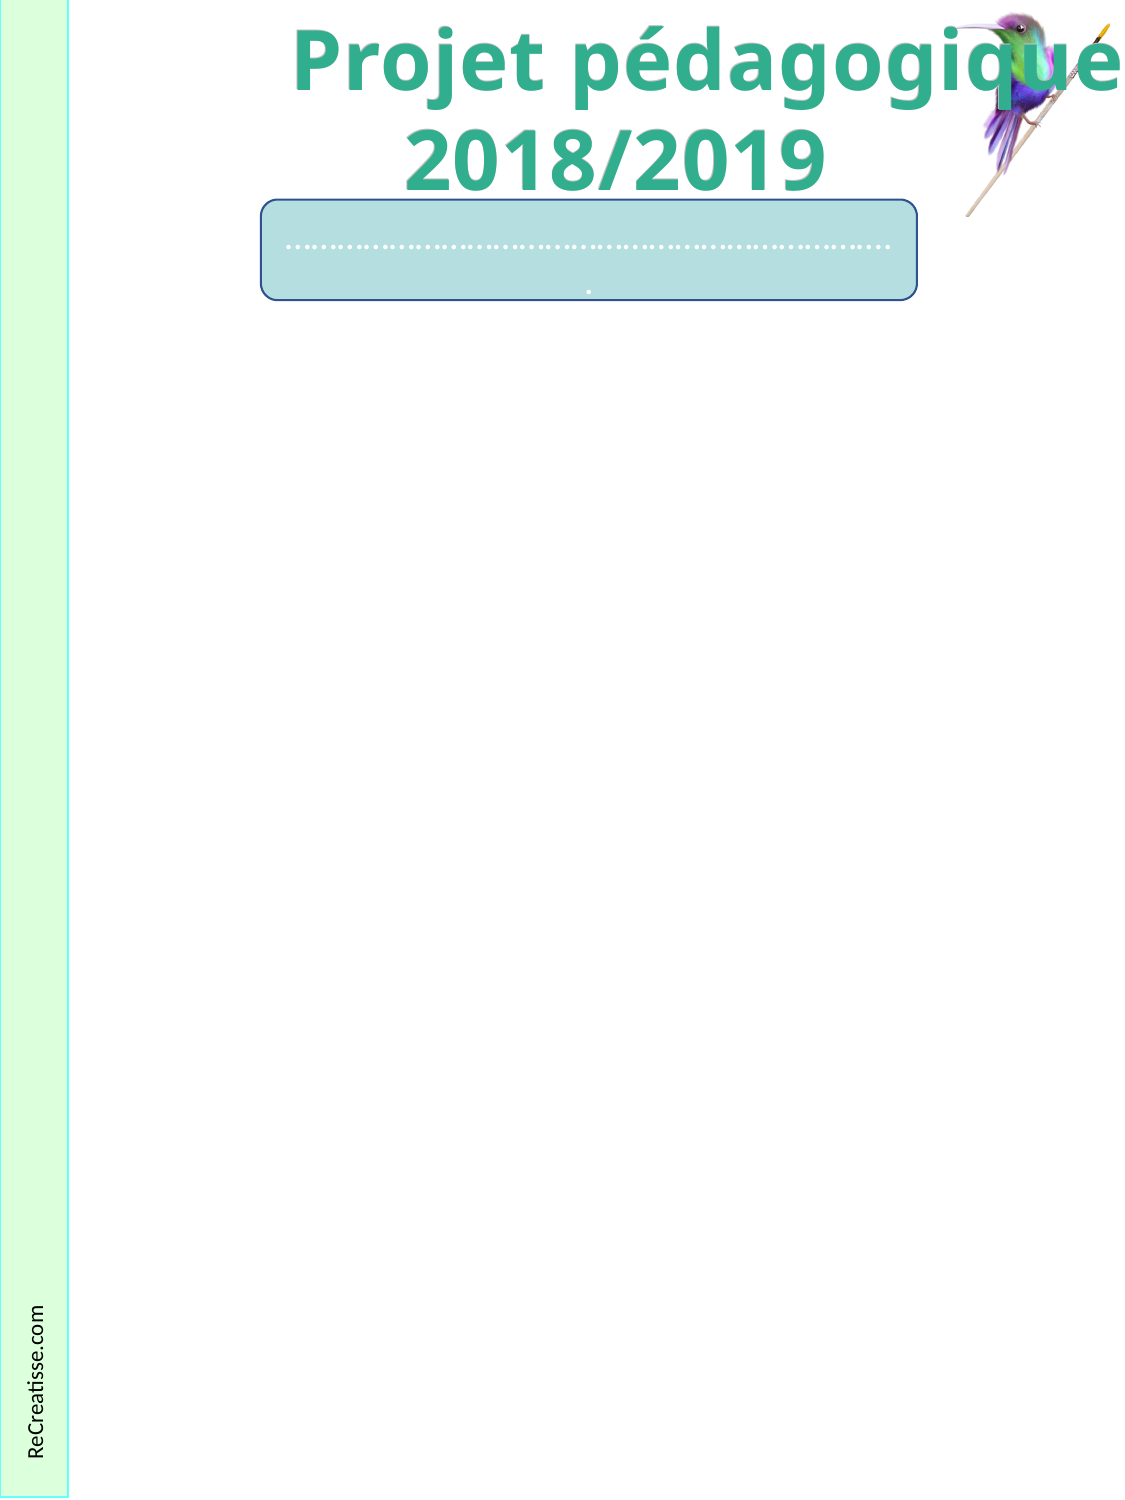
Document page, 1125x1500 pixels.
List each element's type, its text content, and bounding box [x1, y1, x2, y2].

text_box Projet pédagogique 2018/2019 [275, 0, 1125, 215]
text_box [0, 0, 68, 1497]
text_box ReCreatisse.com [13, 1290, 55, 1474]
text_box …………………………………………………………….. [260, 199, 917, 301]
